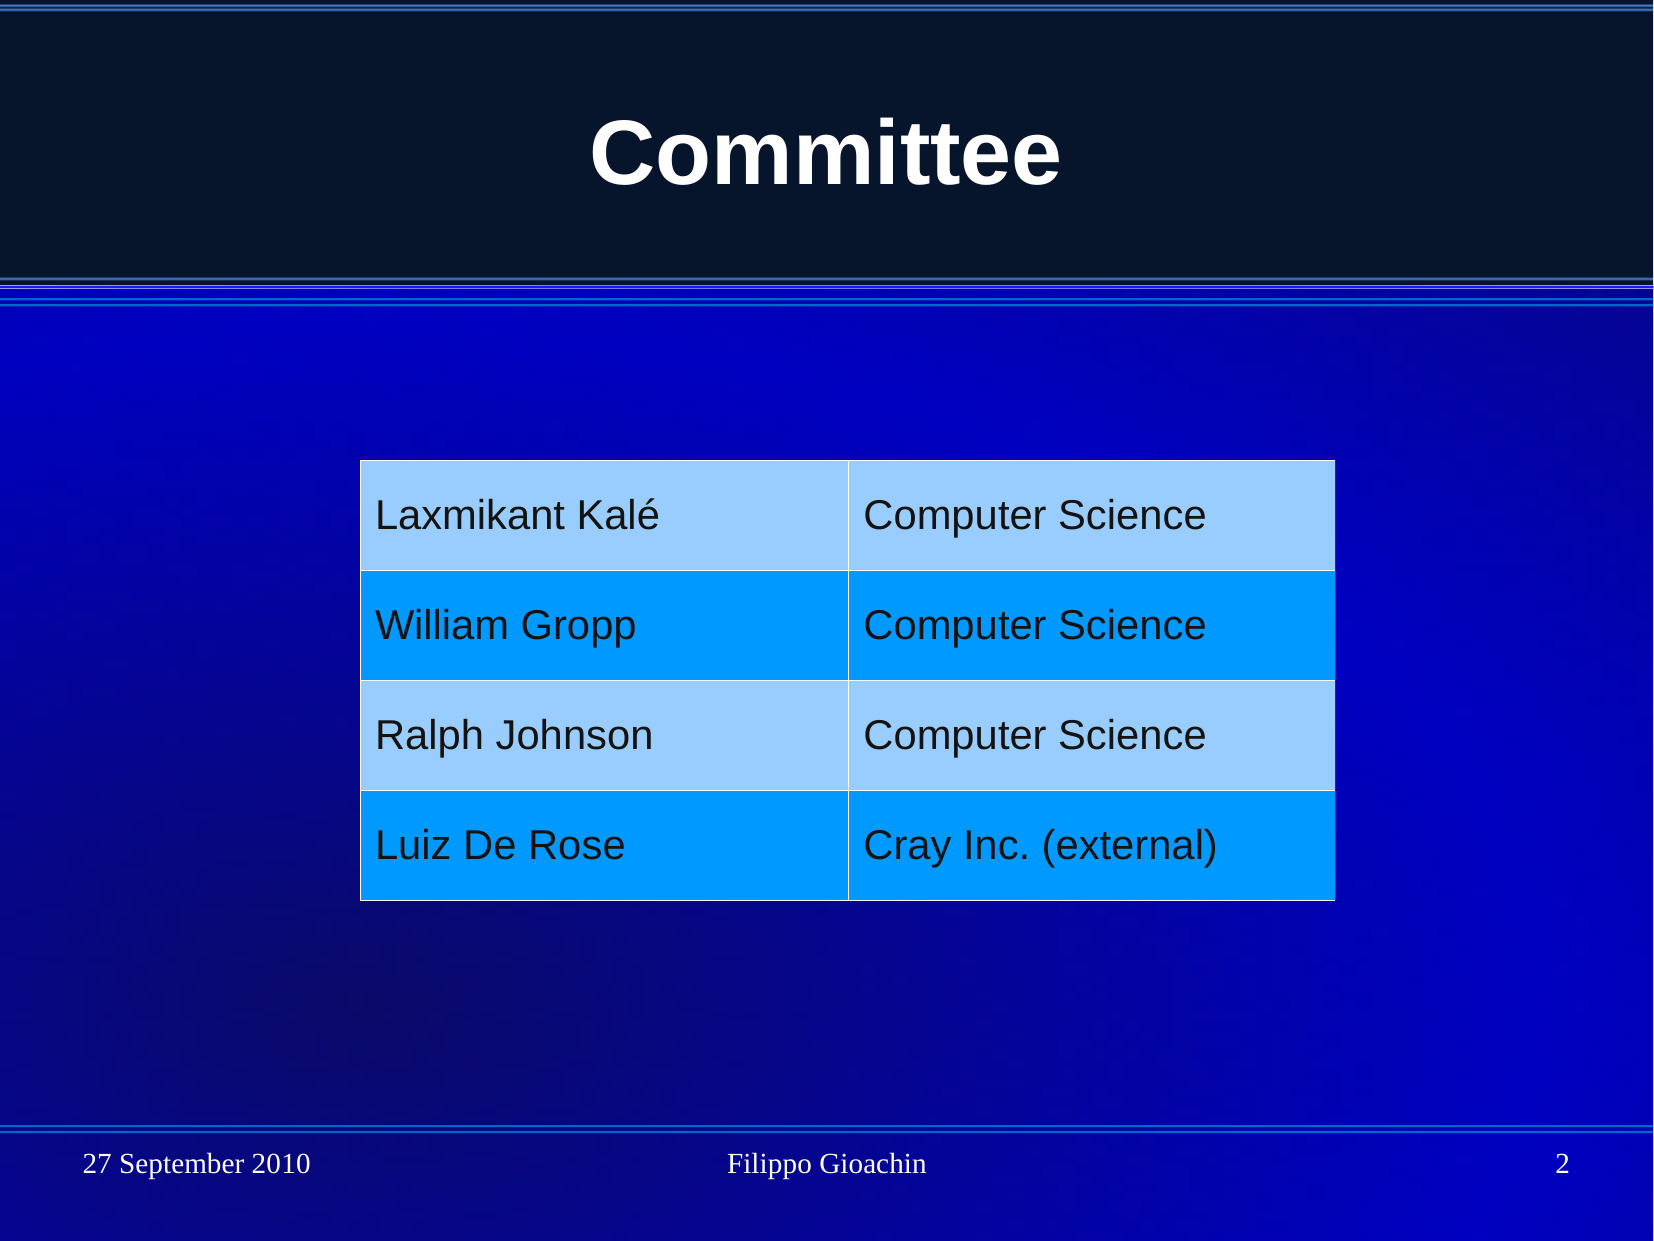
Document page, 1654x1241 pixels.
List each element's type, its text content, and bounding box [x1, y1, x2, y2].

picture [0, 0, 1654, 285]
title Committee [82, 49, 1571, 257]
picture [0, 289, 1654, 298]
picture [0, 1134, 1654, 1241]
picture [0, 307, 1654, 1125]
